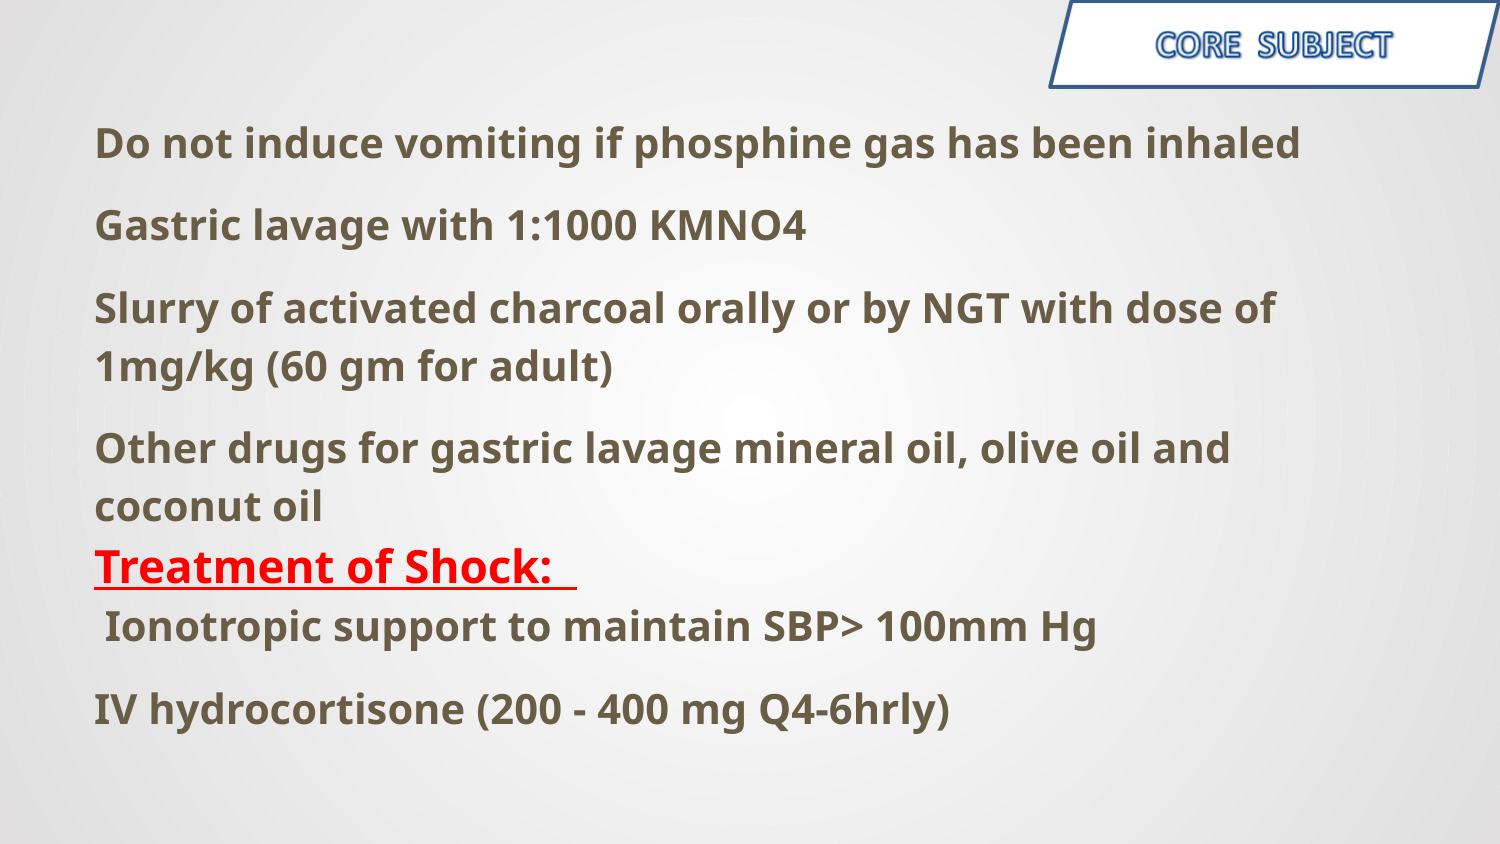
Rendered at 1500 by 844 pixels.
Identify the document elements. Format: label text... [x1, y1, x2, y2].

list Do not induce vomiting if phosphine gas has been inhaled Gastric lavage with 1:1000 KMNO4 Slurry of activated charcoal orally or by NGT with dose of 1mg/kg (60 gm for adult) Other drugs for gastric lavage mineral oil, olive oil and coconut oil Treatment of Shock: Ionotropic support to maintain SBP> 100mm Hg IV hydrocortisone (200 - 400 mg Q4-6hrly) [79, 94, 1373, 781]
picture [1048, 0, 1500, 95]
